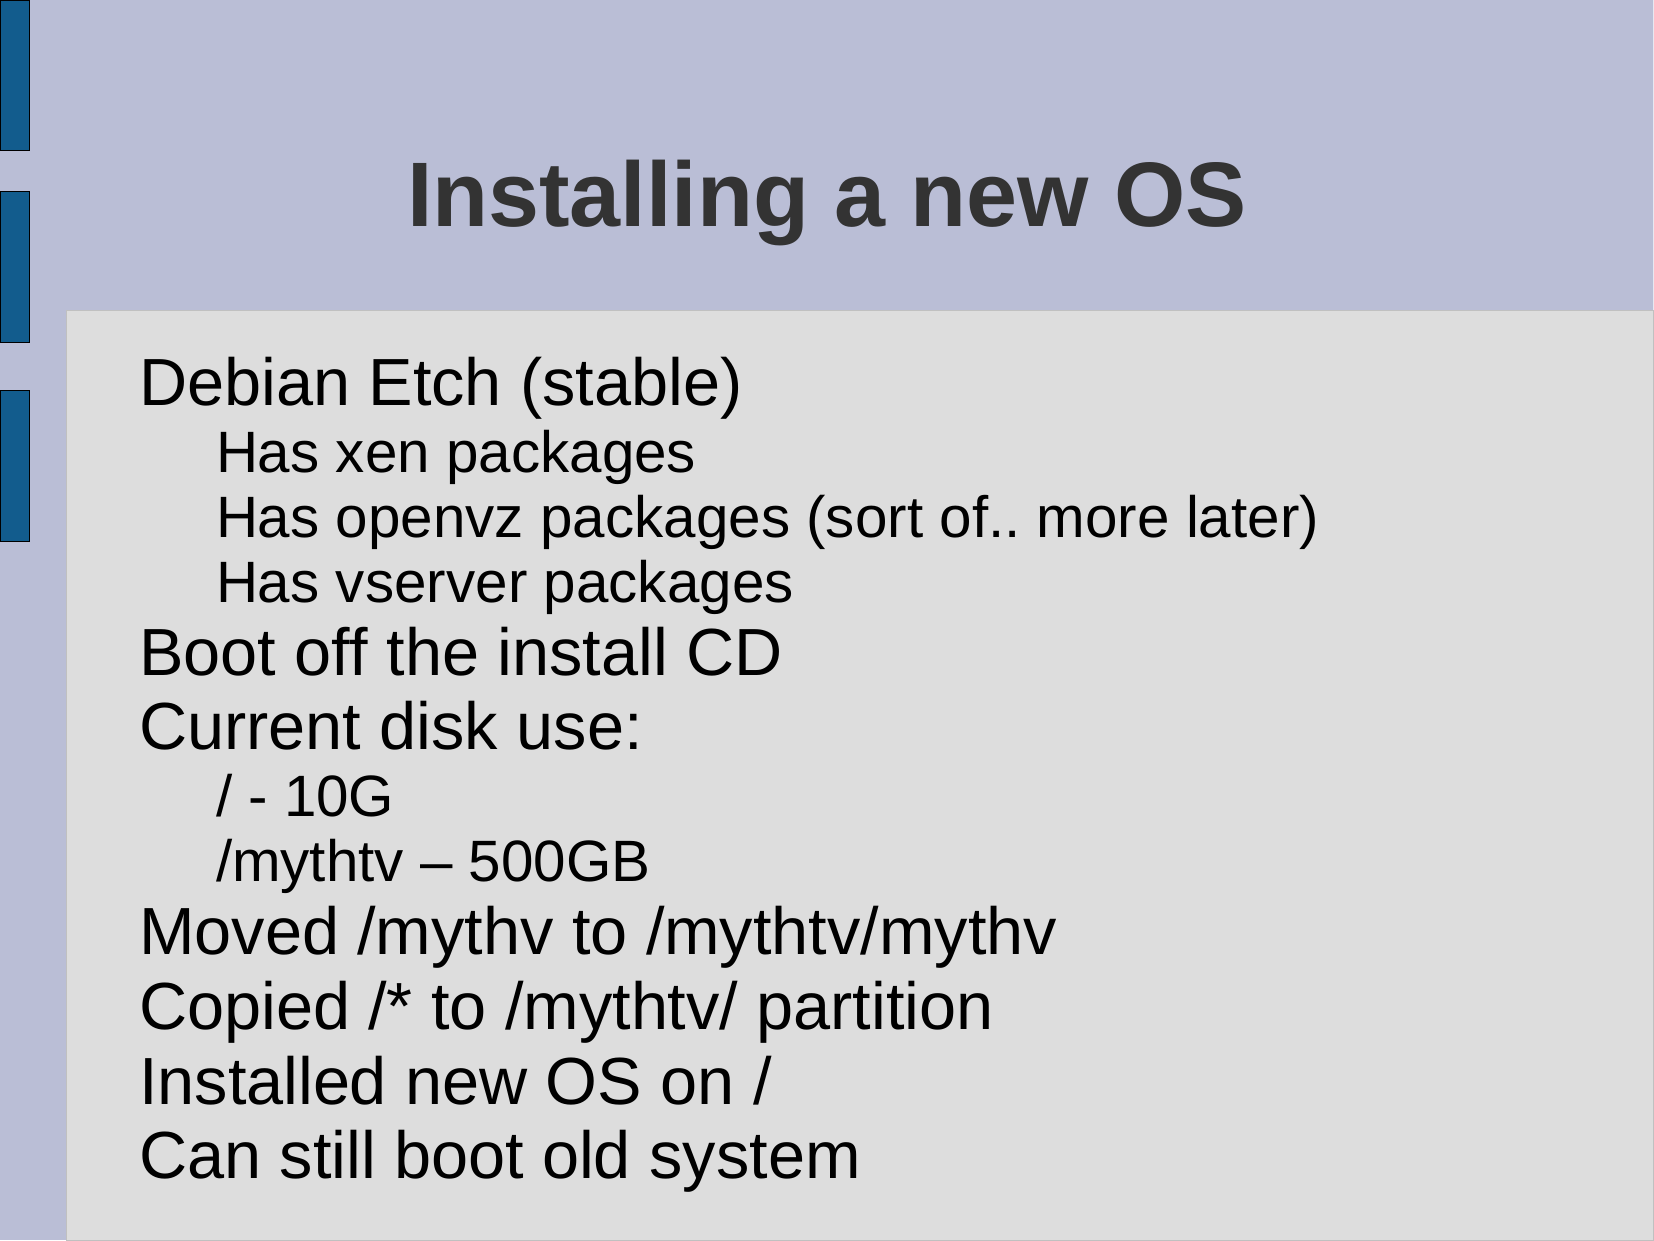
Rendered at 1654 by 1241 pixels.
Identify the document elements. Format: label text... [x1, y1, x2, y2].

list Debian Etch (stable) Has xen packages Has openvz packages (sort of.. more later) Has vserver packages Boot off the install CD Current disk use: / - 10G /mythtv – 500GB Moved /mythv to /mythtv/mythv Copied /* to /mythtv/ partition Installed new OS on / Can still boot old system [121, 344, 1534, 1193]
title Installing a new OS [121, 91, 1534, 299]
